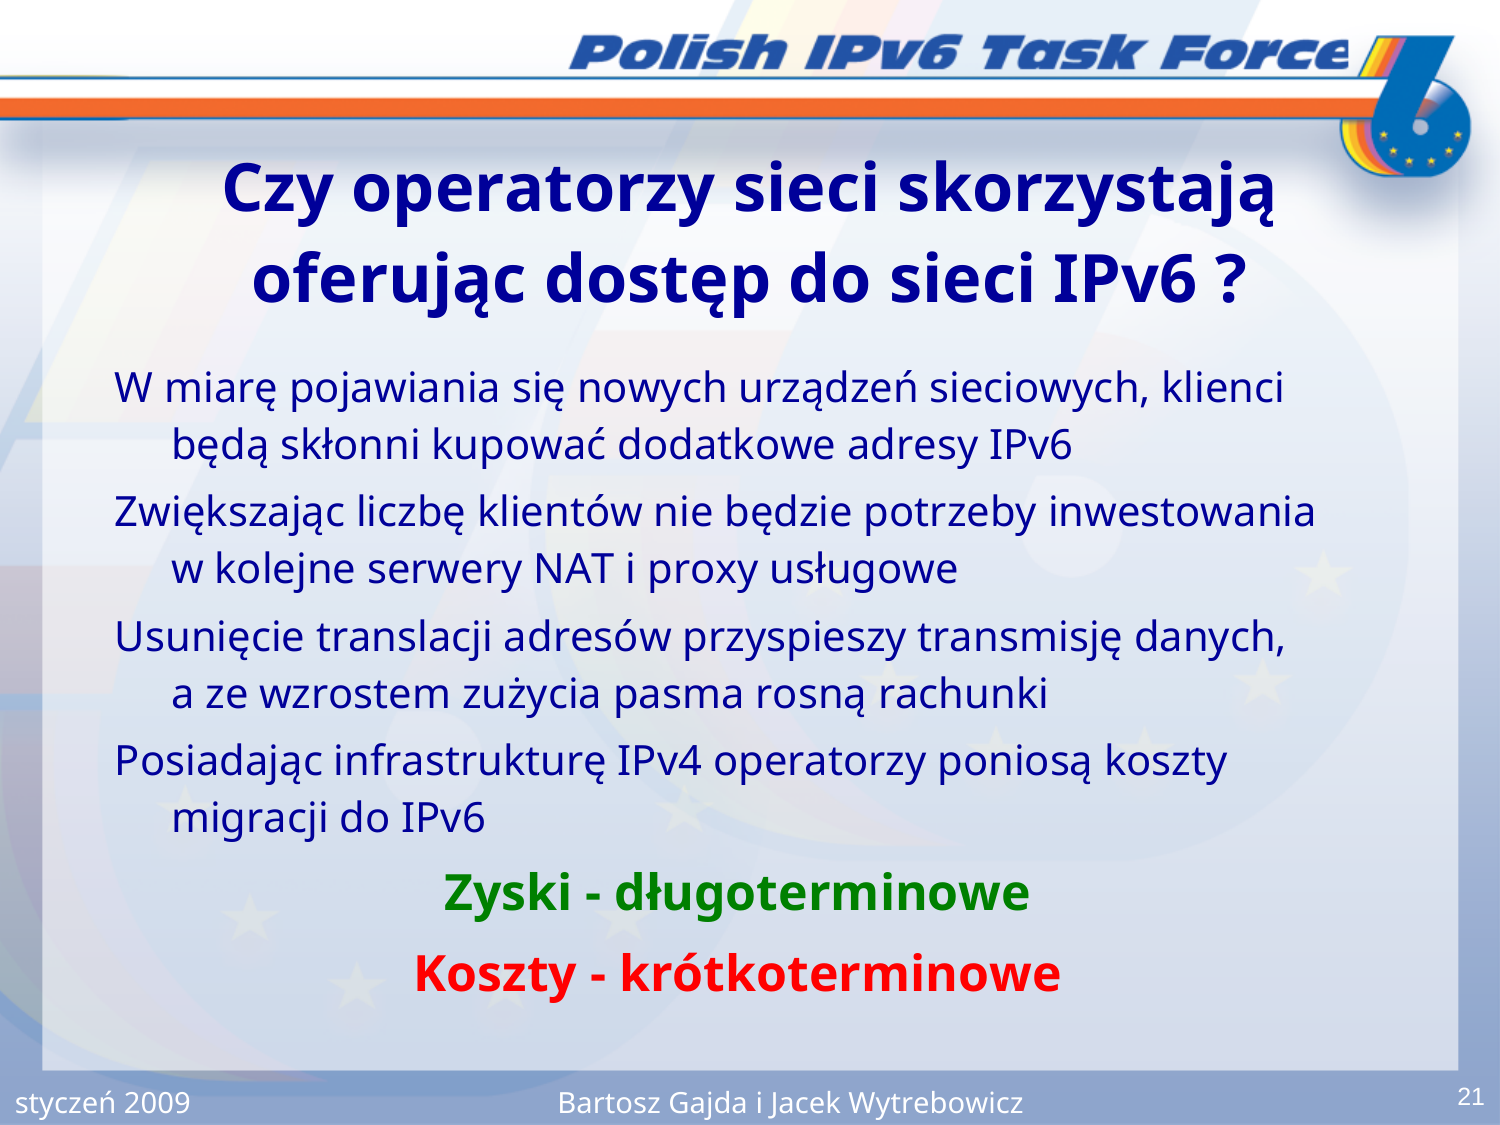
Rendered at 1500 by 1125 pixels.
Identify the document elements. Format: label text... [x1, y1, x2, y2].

title Czy operatorzy sieci skorzystają oferując dostęp do sieci IPv6 ? [112, 137, 1388, 325]
list W miarę pojawiania się nowych urządzeń sieciowych, klienci będą skłonni kupować dodatkowe adresy IPv6 Zwiększając liczbę klientów nie będzie potrzeby inwestowania w kolejne serwery NAT i proxy usługowe Usunięcie translacji adresów przyspieszy transmisję danych, a ze wzrostem zużycia pasma rosną rachunki Posiadając infrastrukturę IPv4 operatorzy poniosą koszty migracji do IPv6 Zyski - długoterminowe Koszty - krótkoterminowe [100, 350, 1376, 1026]
picture [0, 0, 1500, 1125]
